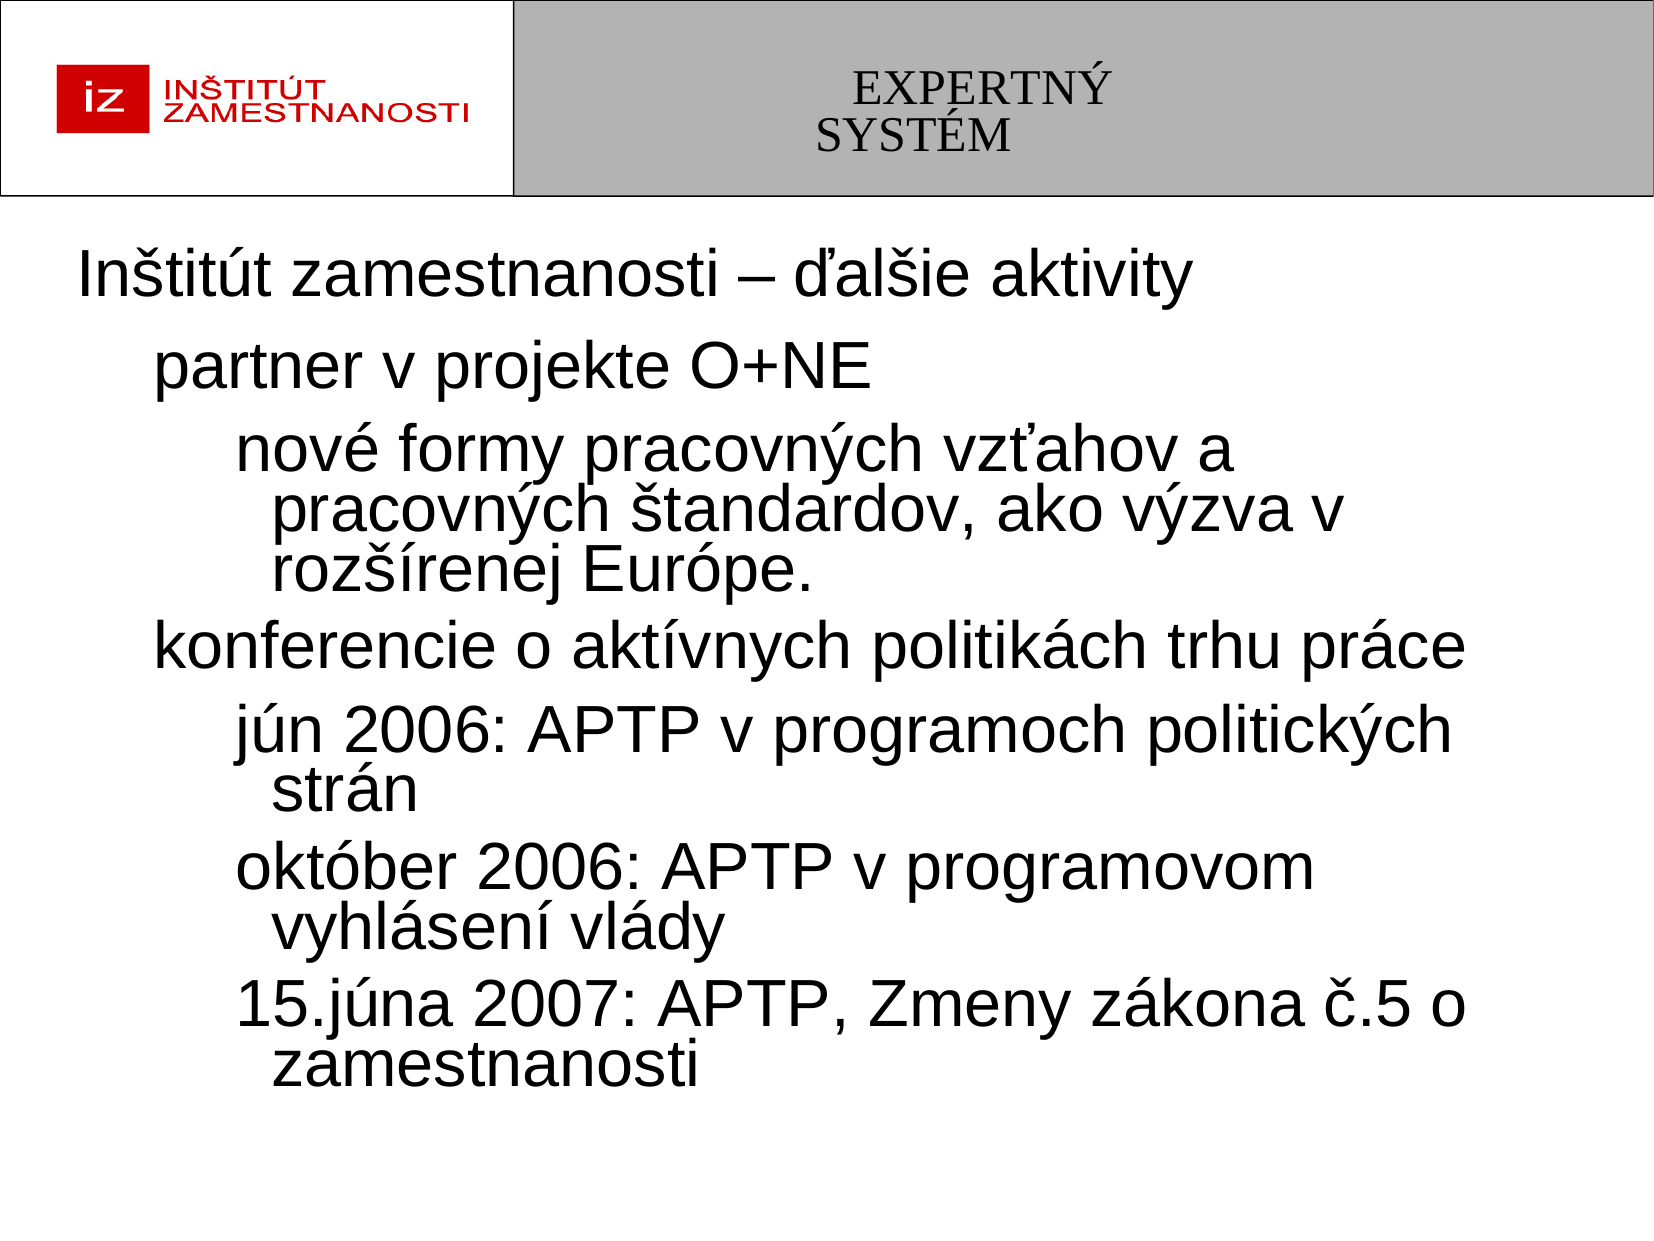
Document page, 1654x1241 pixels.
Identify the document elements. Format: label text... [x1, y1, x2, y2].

list Inštitút zamestnanosti – ďalšie aktivity partner v projekte O+NE nové formy pracovných vzťahov a pracovných štandardov, ako výzva v rozšírenej Európe. konferencie o aktívnych politikách trhu práce jún 2006: APTP v programoch politických strán október 2006: APTP v programovom vyhlásení vlády 15.júna 2007: APTP, Zmeny zákona č.5 o zamestnanosti [59, 236, 1595, 1099]
text_box EXPERTNÝ SYSTÉM [800, 59, 1329, 130]
picture [5, 5, 513, 190]
text_box [0, 0, 1654, 197]
